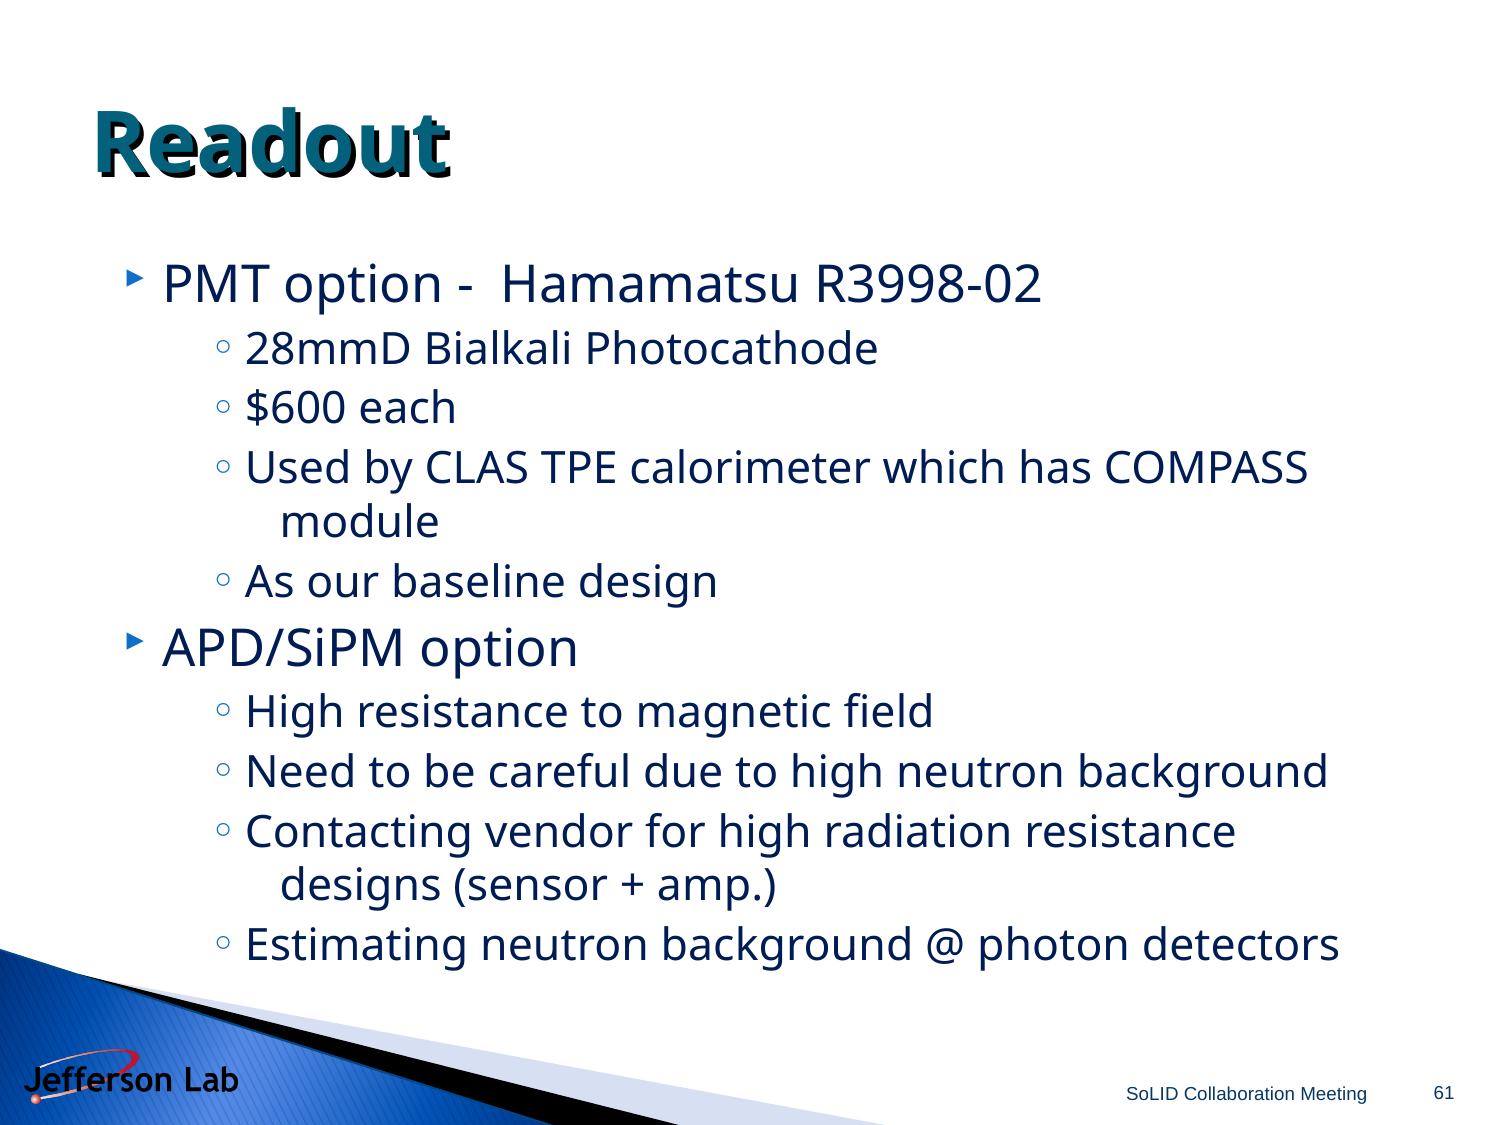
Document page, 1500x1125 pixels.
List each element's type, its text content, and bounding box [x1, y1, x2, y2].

title Readout [75, 45, 1426, 233]
text_box SoLID Collaboration Meeting [1074, 1051, 1418, 1112]
list PMT option - Hamamatsu R3998-02 28mmD Bialkali Photocathode $600 each Used by CLAS TPE calorimeter which has COMPASS module As our baseline design APD/SiPM option High resistance to magnetic field Need to be careful due to high neutron background Contacting vendor for high radiation resistance designs (sensor + amp.) Estimating neutron background @ photon detectors [75, 243, 1426, 986]
text_box 61 [1418, 1051, 1479, 1112]
